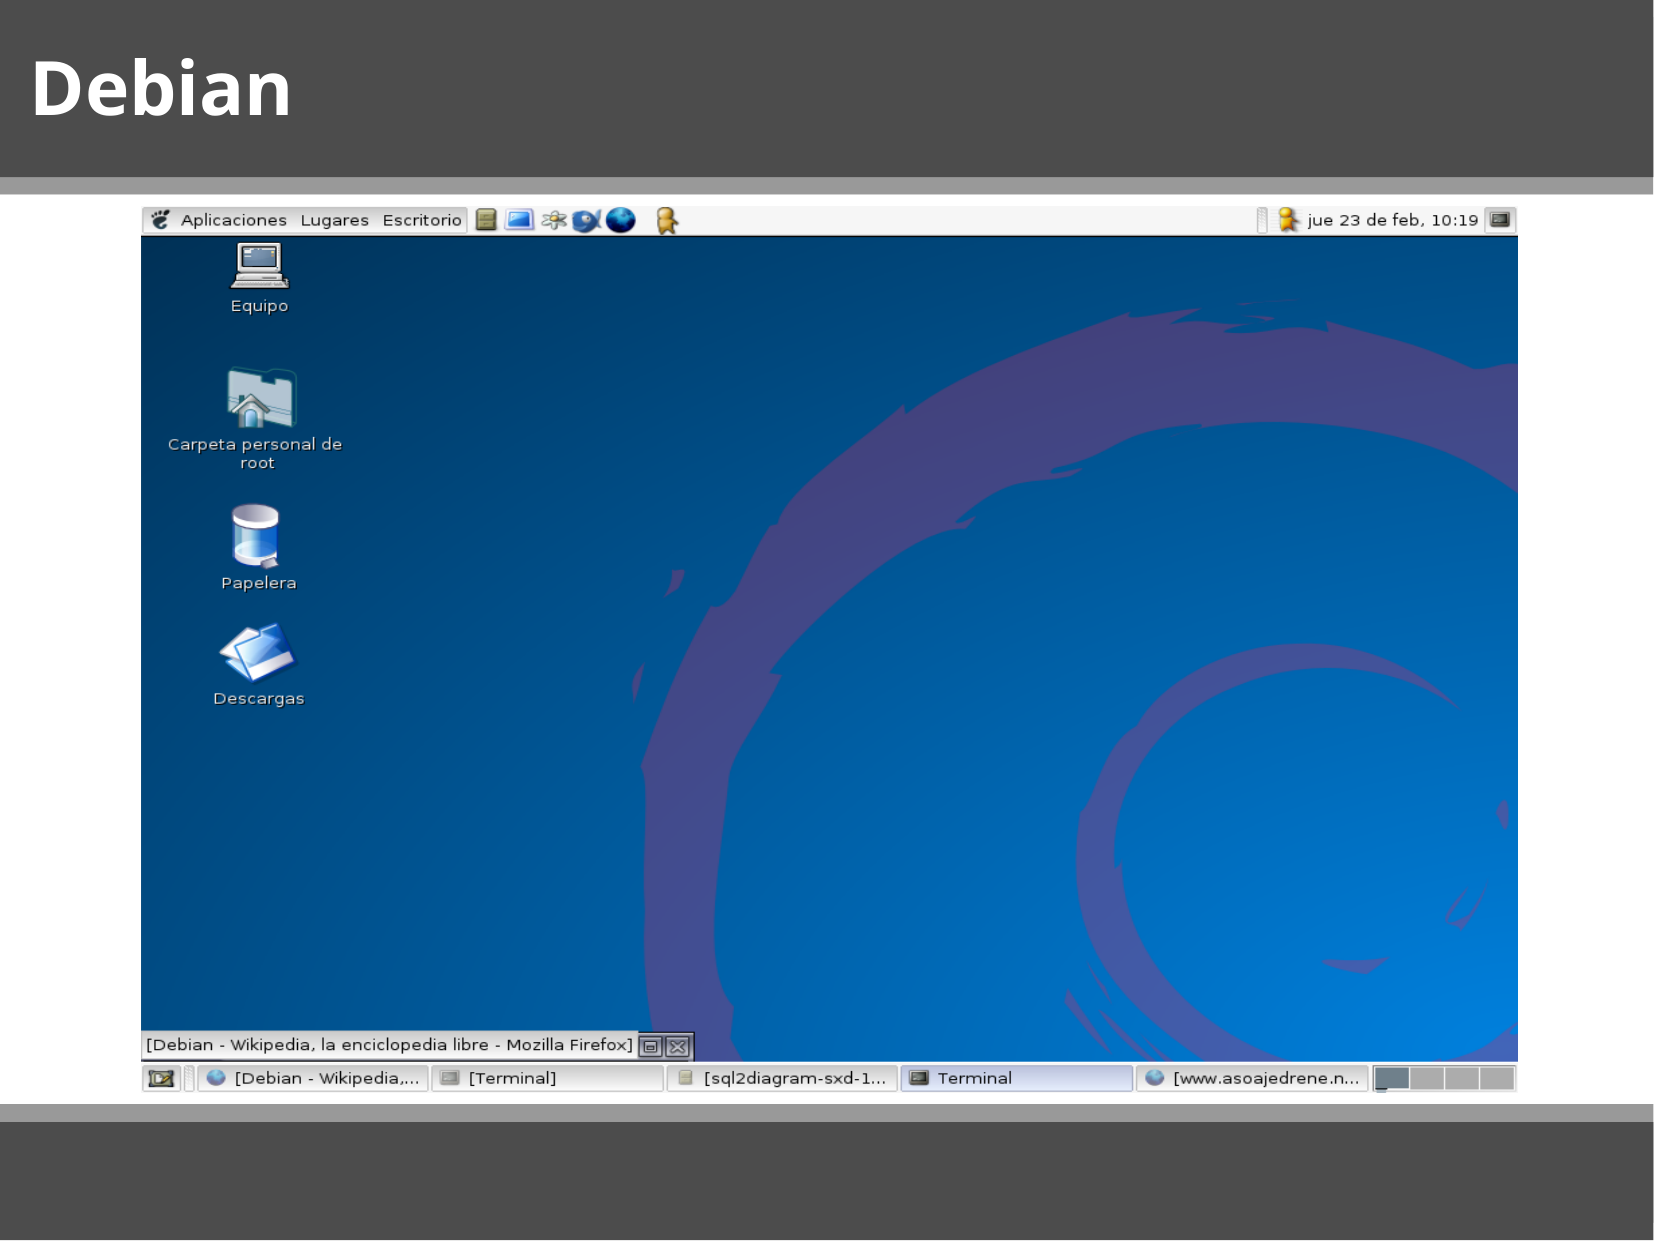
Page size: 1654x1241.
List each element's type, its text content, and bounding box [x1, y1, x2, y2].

title Debian [29, 15, 1654, 158]
picture [141, 206, 1518, 1093]
